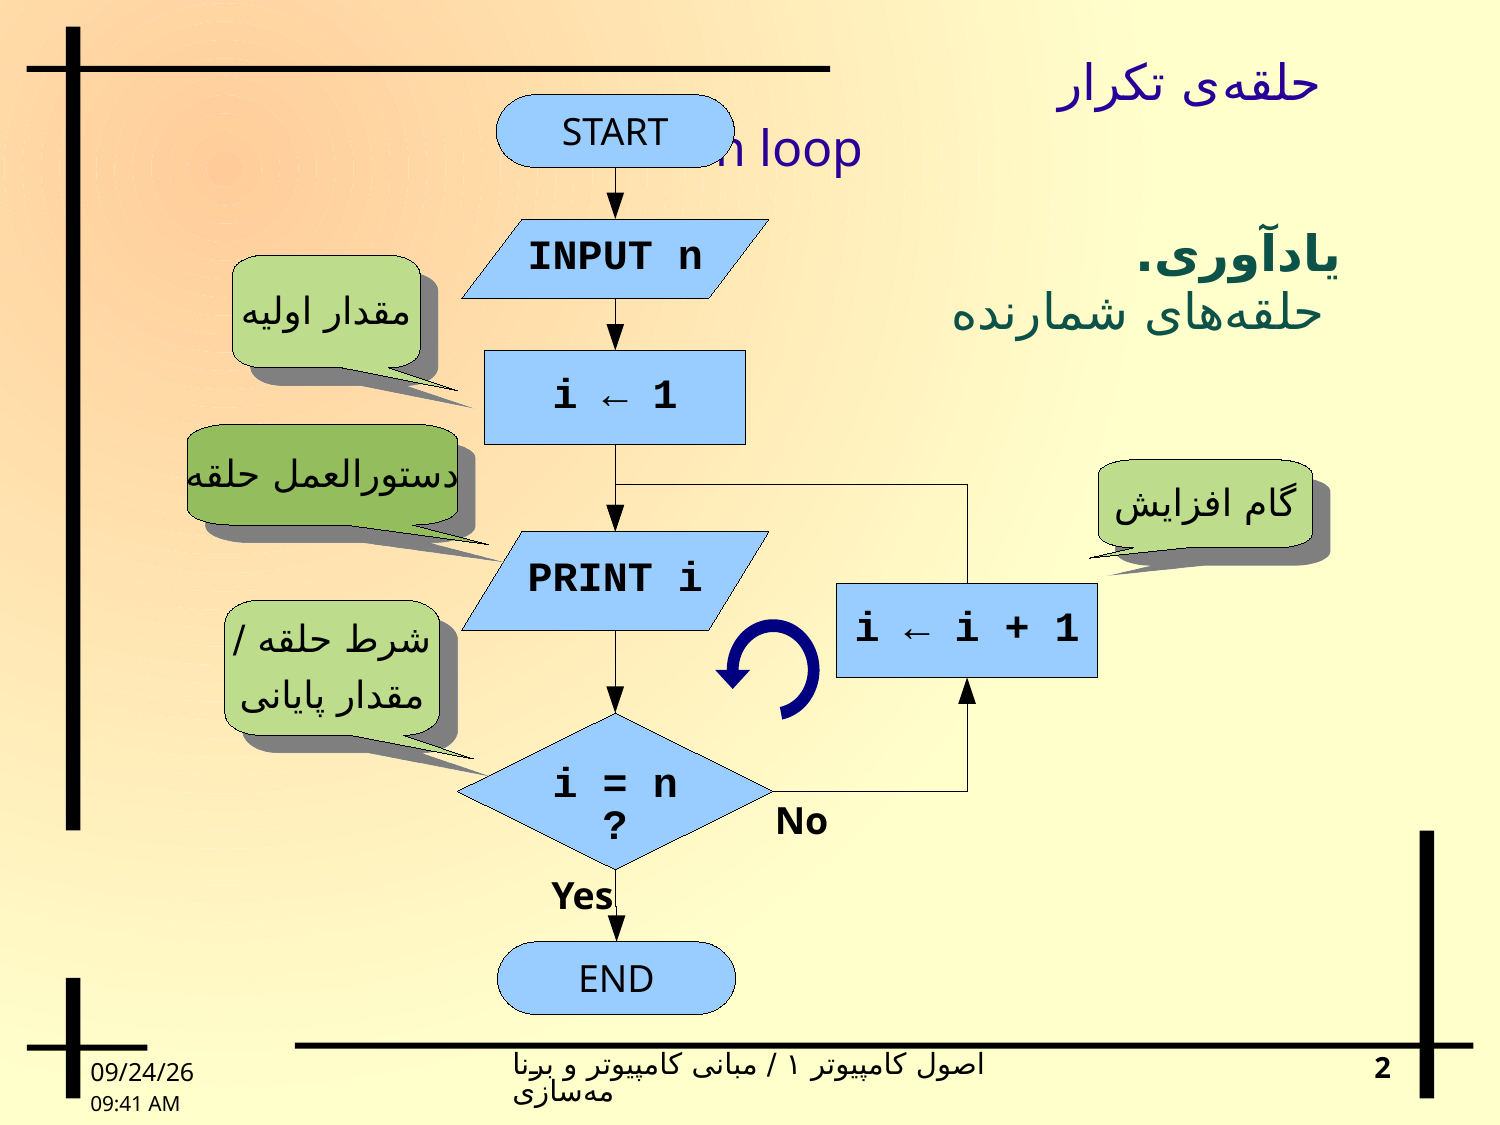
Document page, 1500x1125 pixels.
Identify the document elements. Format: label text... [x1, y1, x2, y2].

text_box START [496, 94, 735, 168]
list یادآوری. حلقه‌های شمارنده [875, 224, 1394, 382]
text_box i ← i + 1 [836, 583, 1098, 678]
text_box Yes [536, 862, 624, 921]
text_box END [497, 941, 736, 1015]
text_box [715, 619, 820, 720]
text_box PRINT i [461, 531, 769, 631]
text_box No [760, 787, 836, 846]
text_box i ← 1 [484, 350, 746, 445]
text_box دستورالعمل حلقه [187, 424, 489, 545]
text_box i = n ? [457, 713, 765, 866]
text_box INPUT n [461, 219, 769, 299]
text_box شرط حلقه / مقدار پایانی [224, 600, 474, 759]
text_box گام افزایش [1089, 459, 1313, 559]
title حلقه‌ی تکرار Iteration loop [62, 57, 1344, 178]
text_box مقدار اولیه [232, 255, 458, 391]
